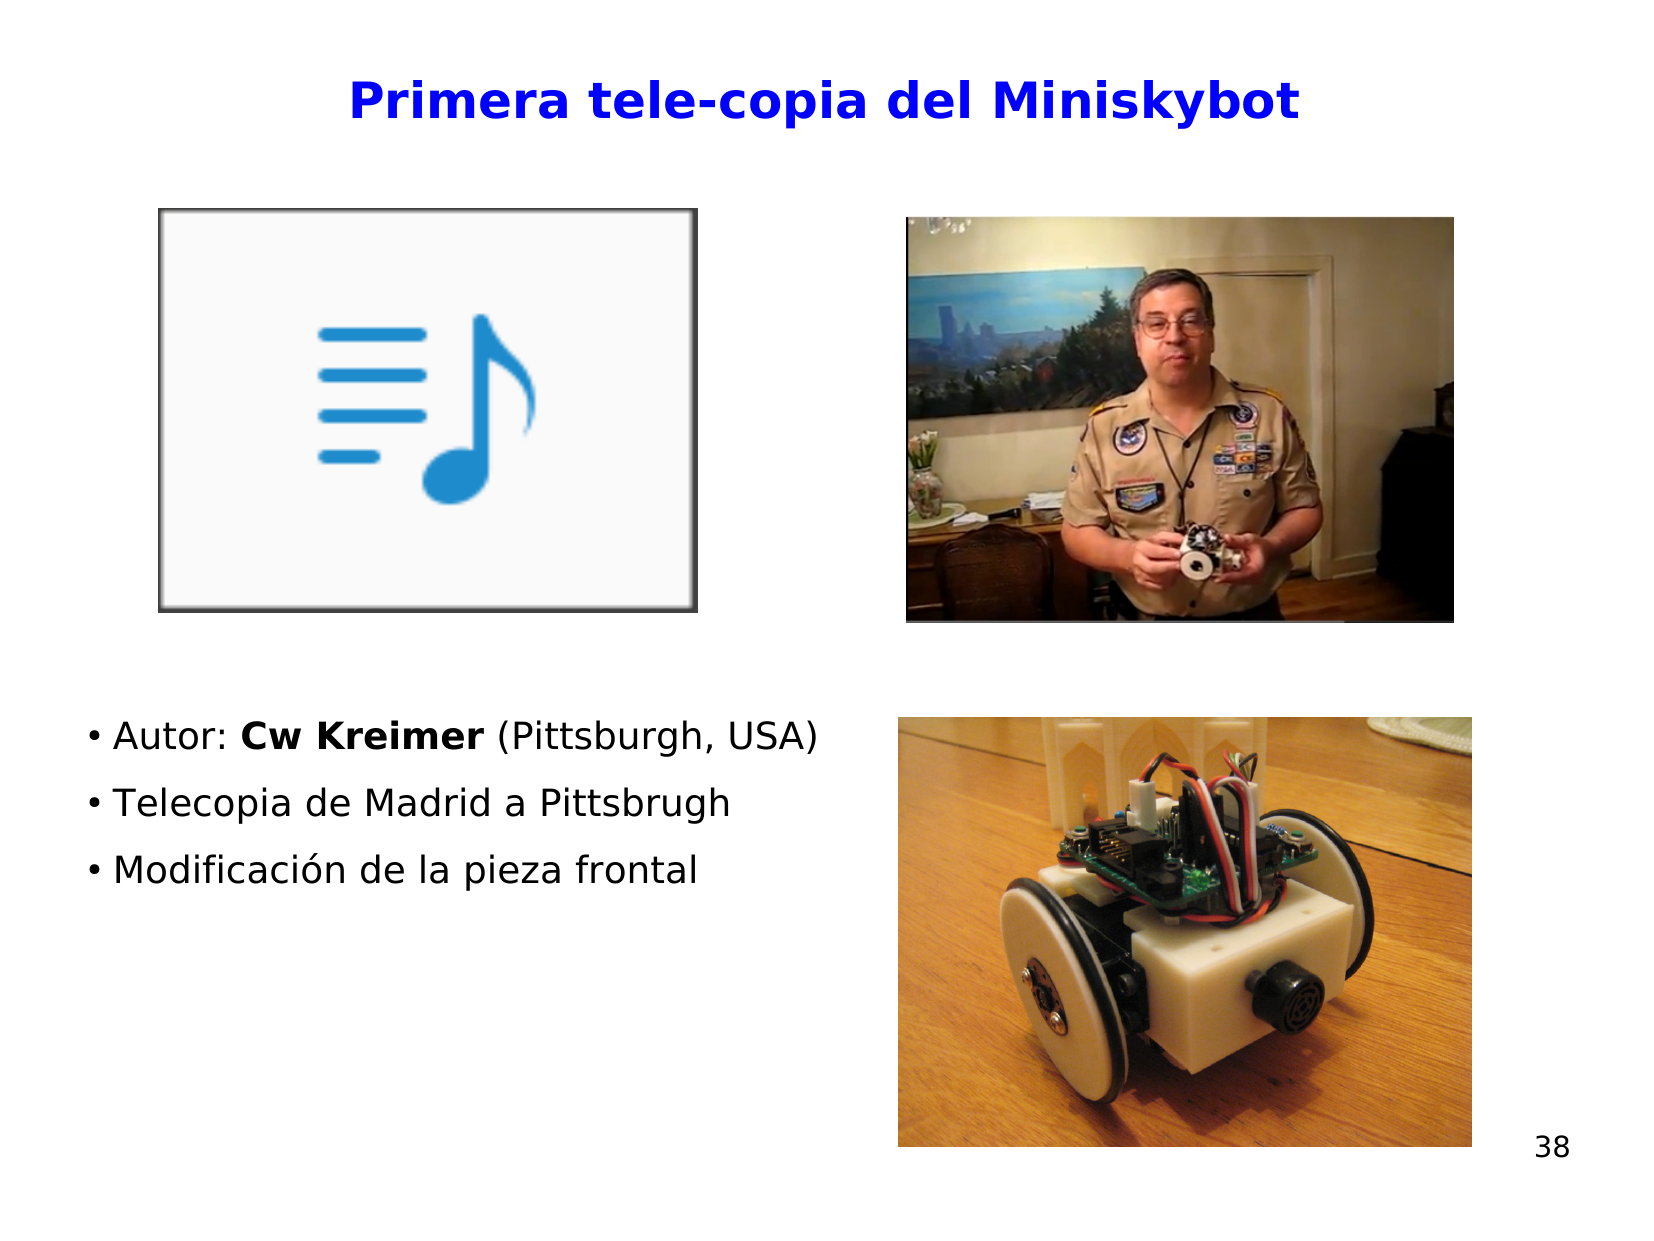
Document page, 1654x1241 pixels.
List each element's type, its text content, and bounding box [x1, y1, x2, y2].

text_box Autor: Cw Kreimer (Pittsburgh, USA) Telecopia de Madrid a Pittsbrugh Modificación de la pieza frontal [73, 707, 859, 900]
picture [898, 717, 1472, 1147]
text_box [156, 207, 700, 614]
picture [906, 216, 1454, 623]
text_box Primera tele-copia del Miniskybot [333, 64, 1316, 138]
